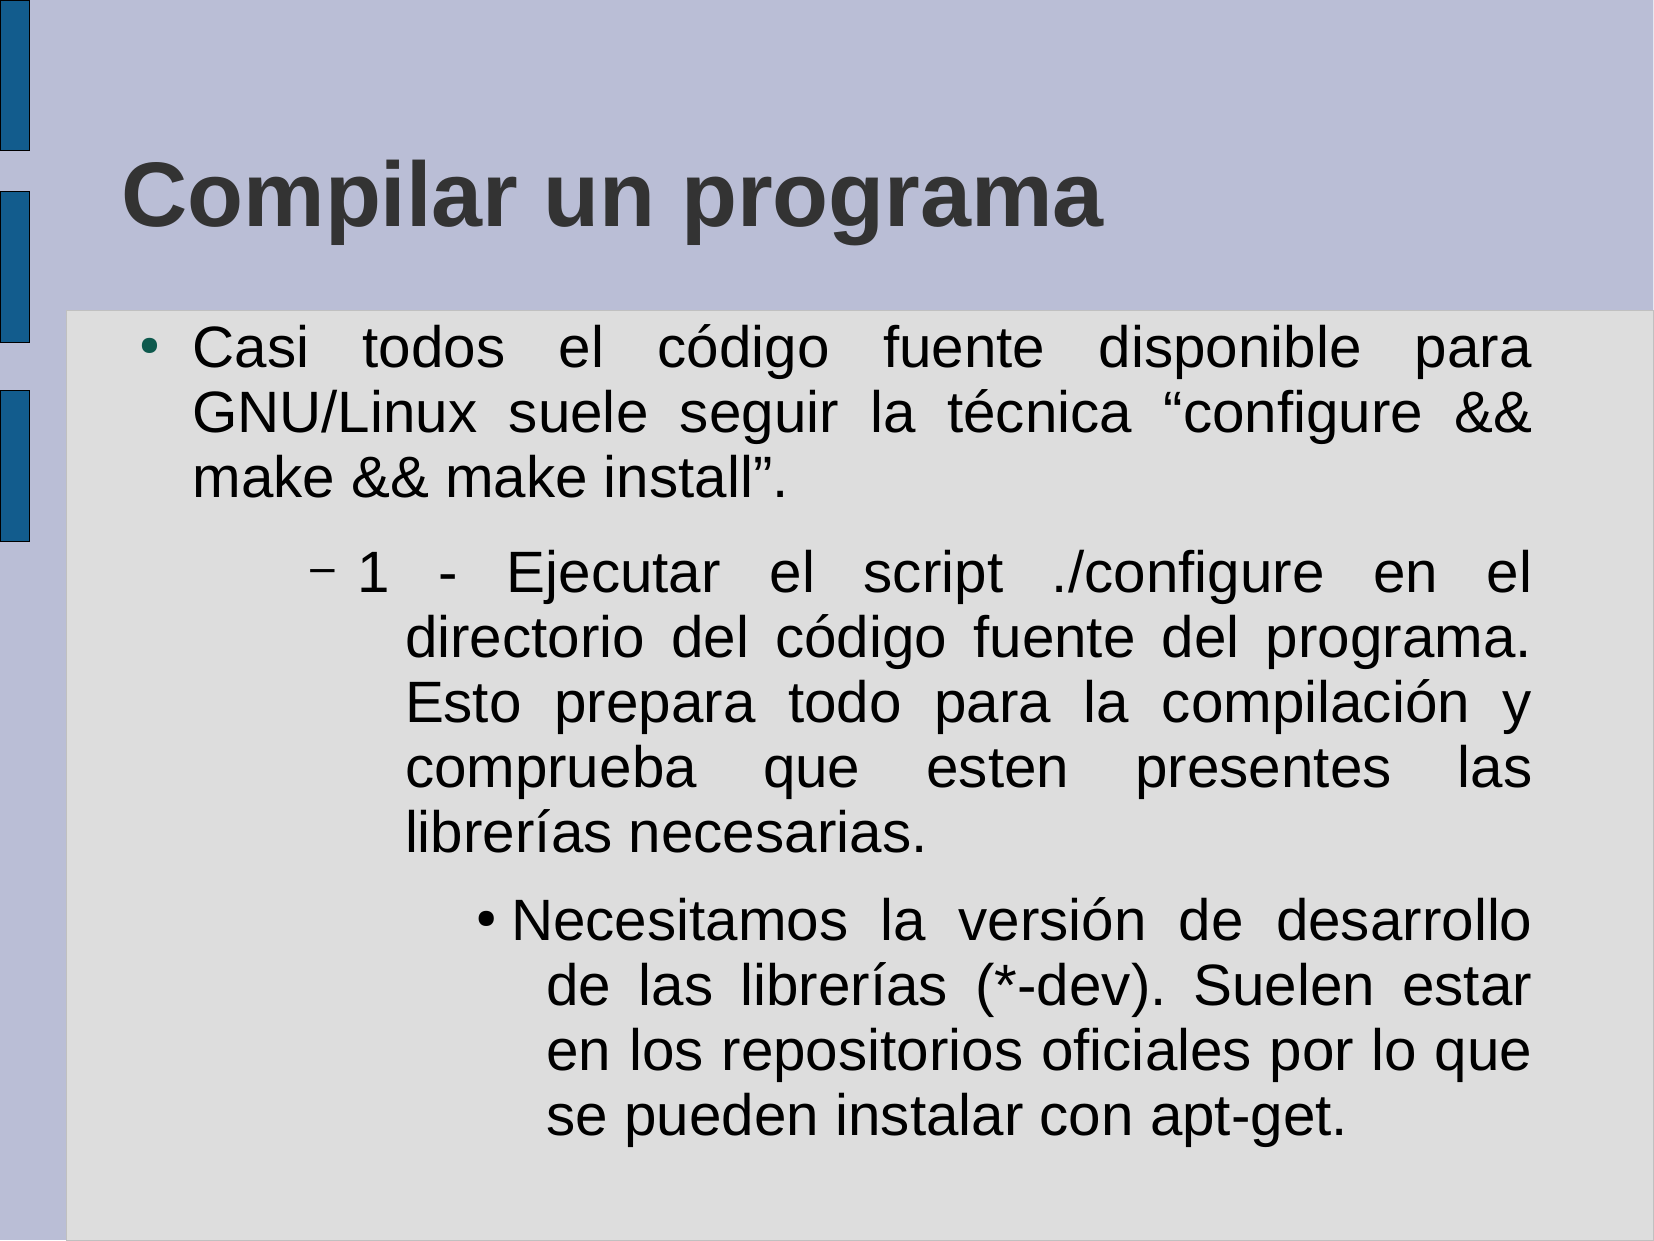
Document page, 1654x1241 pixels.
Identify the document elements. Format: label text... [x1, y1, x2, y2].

list Casi todos el código fuente disponible para GNU/Linux suele seguir la técnica “configure && make && make install”. 1 - Ejecutar el script ./configure en el directorio del código fuente del programa. Esto prepara todo para la compilación y comprueba que esten presentes las librerías necesarias. Necesitamos la versión de desarrollo de las librerías (*-dev). Suelen estar en los repositorios oficiales por lo que se pueden instalar con apt-get. [121, 314, 1534, 1149]
title Compilar un programa [121, 98, 1534, 291]
